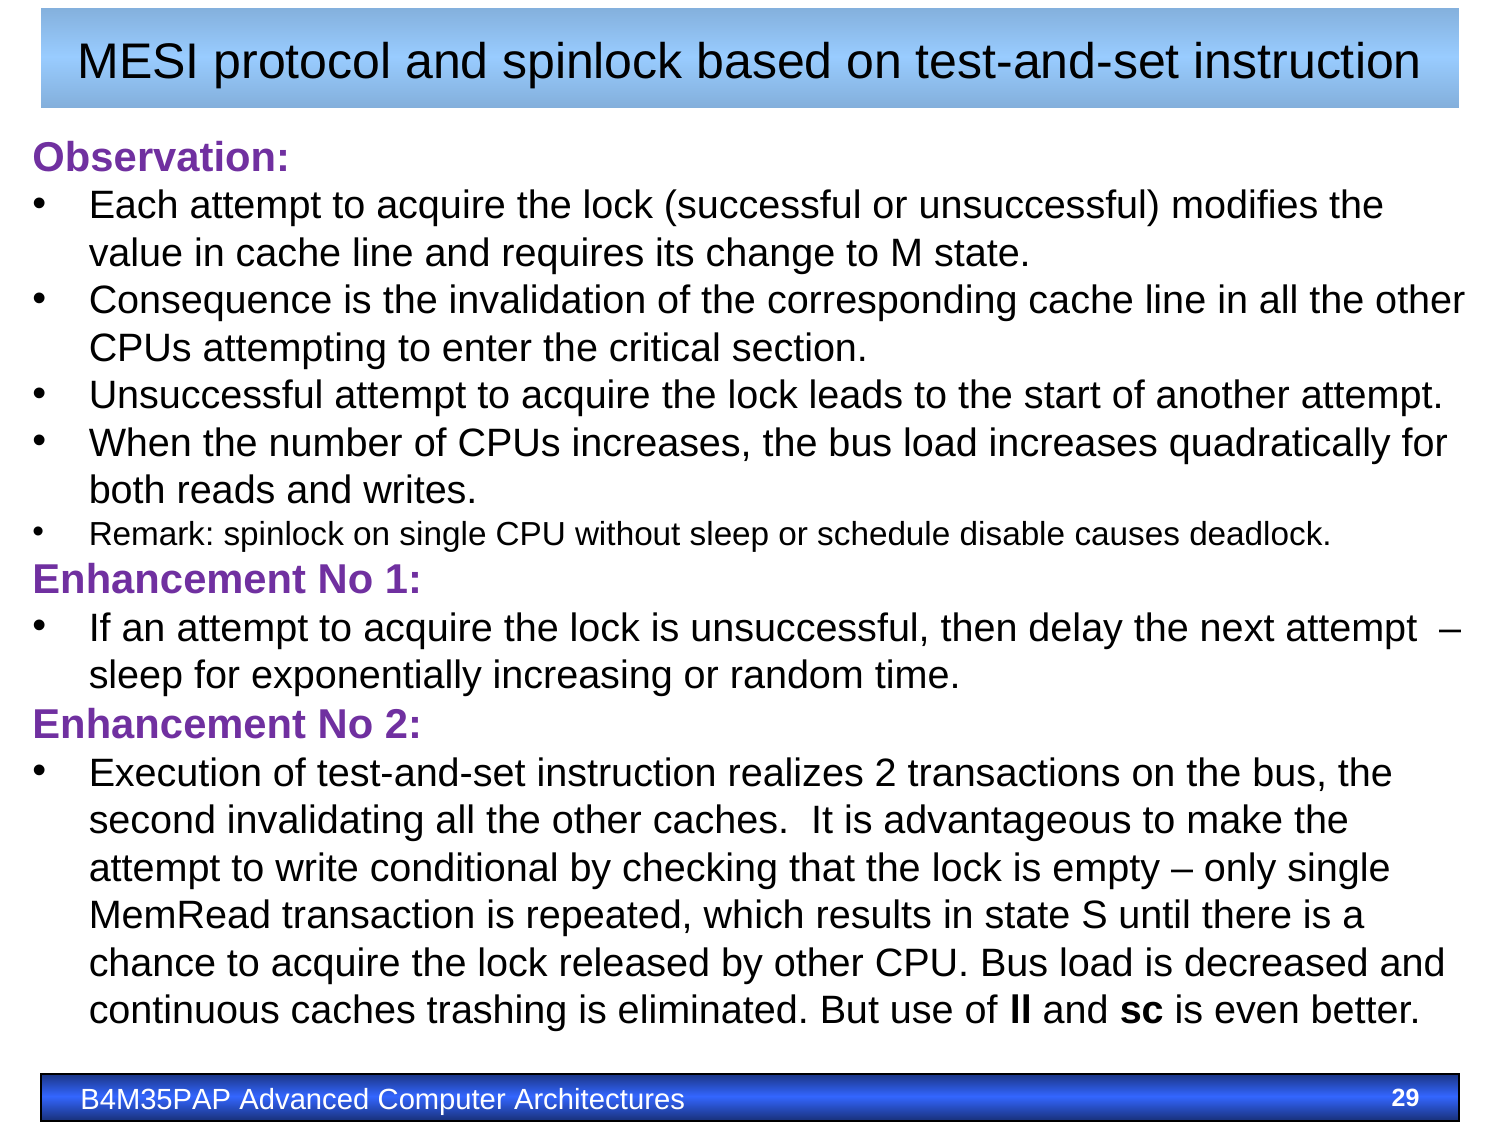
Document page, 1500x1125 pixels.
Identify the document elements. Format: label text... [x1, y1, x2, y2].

text_box Observation: Each attempt to acquire the lock (successful or unsuccessful) modifies the value in cache line and requires its change to M state. Consequence is the invalidation of the corresponding cache line in all the other CPUs attempting to enter the critical section. Unsuccessful attempt to acquire the lock leads to the start of another attempt. When the number of CPUs increases, the bus load increases quadratically for both reads and writes. Remark: spinlock on single CPU without sleep or schedule disable causes deadlock. Enhancement No 1: If an attempt to acquire the lock is unsuccessful, then delay the next attempt – sleep for exponentially increasing or random time. Enhancement No 2: Execution of test-and-set instruction realizes 2 transactions on the bus, the second invalidating all the other caches. It is advantageous to make the attempt to write conditional by checking that the lock is empty – only single MemRead transaction is repeated, which results in state S until there is a chance to acquire the lock released by other CPU. Bus load is decreased and continuous caches trashing is eliminated. But use of ll and sc is even better. [17, 121, 1500, 1039]
title MESI protocol and spinlock based on test-and-set instruction [41, 8, 1459, 108]
